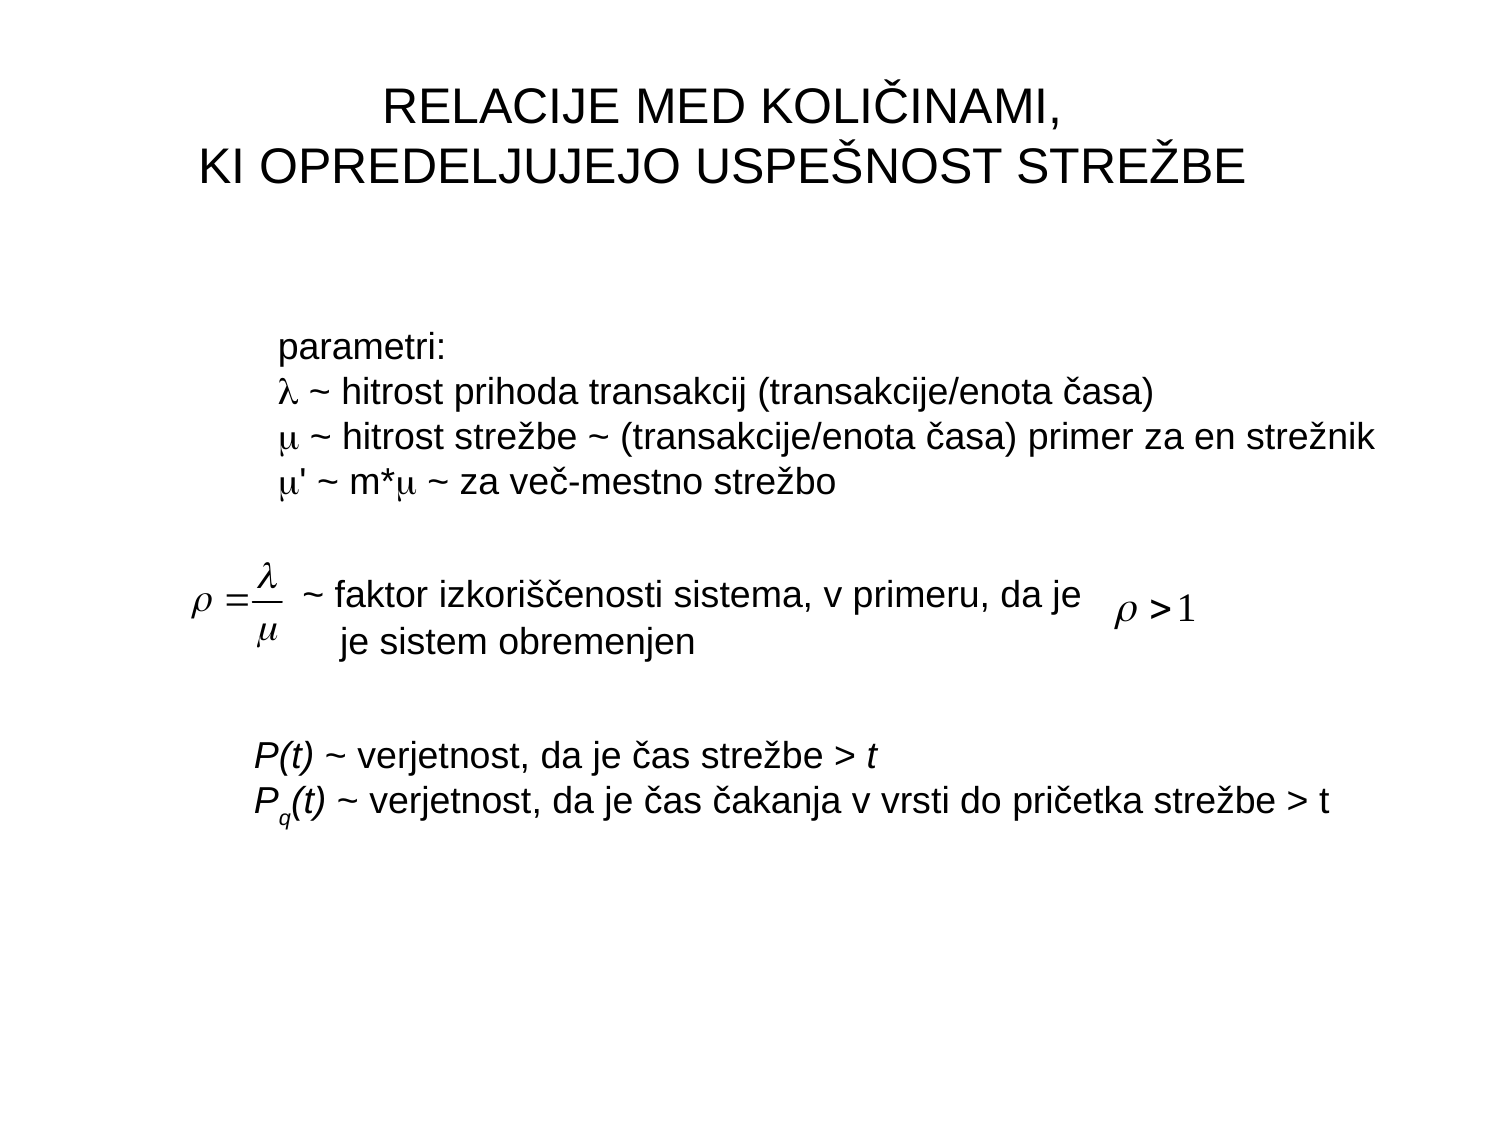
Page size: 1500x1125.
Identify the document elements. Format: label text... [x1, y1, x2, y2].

text_box parametri:  ~ hitrost prihoda transakcij (transakcije/enota časa)  ~ hitrost strežbe ~ (transakcije/enota časa) primer za en strežnik ' ~ m* ~ za več-mestno strežbo [263, 314, 1391, 555]
text_box ~ faktor izkoriščenosti sistema, v primeru, da je [276, 562, 1108, 623]
chart [183, 550, 290, 656]
text_box je sistem obremenjen [325, 609, 711, 670]
text_box RELACIJE MED KOLIČINAMI, KI OPREDELJUJEJO USPEŠNOST STREŽBE [183, 66, 1277, 202]
text_box P(t) ~ verjetnost, da je čas strežbe > t Pq(t) ~ verjetnost, da je čas čakanja v vrsti do pričetka strežbe > t [239, 723, 1346, 838]
chart [1105, 584, 1201, 641]
